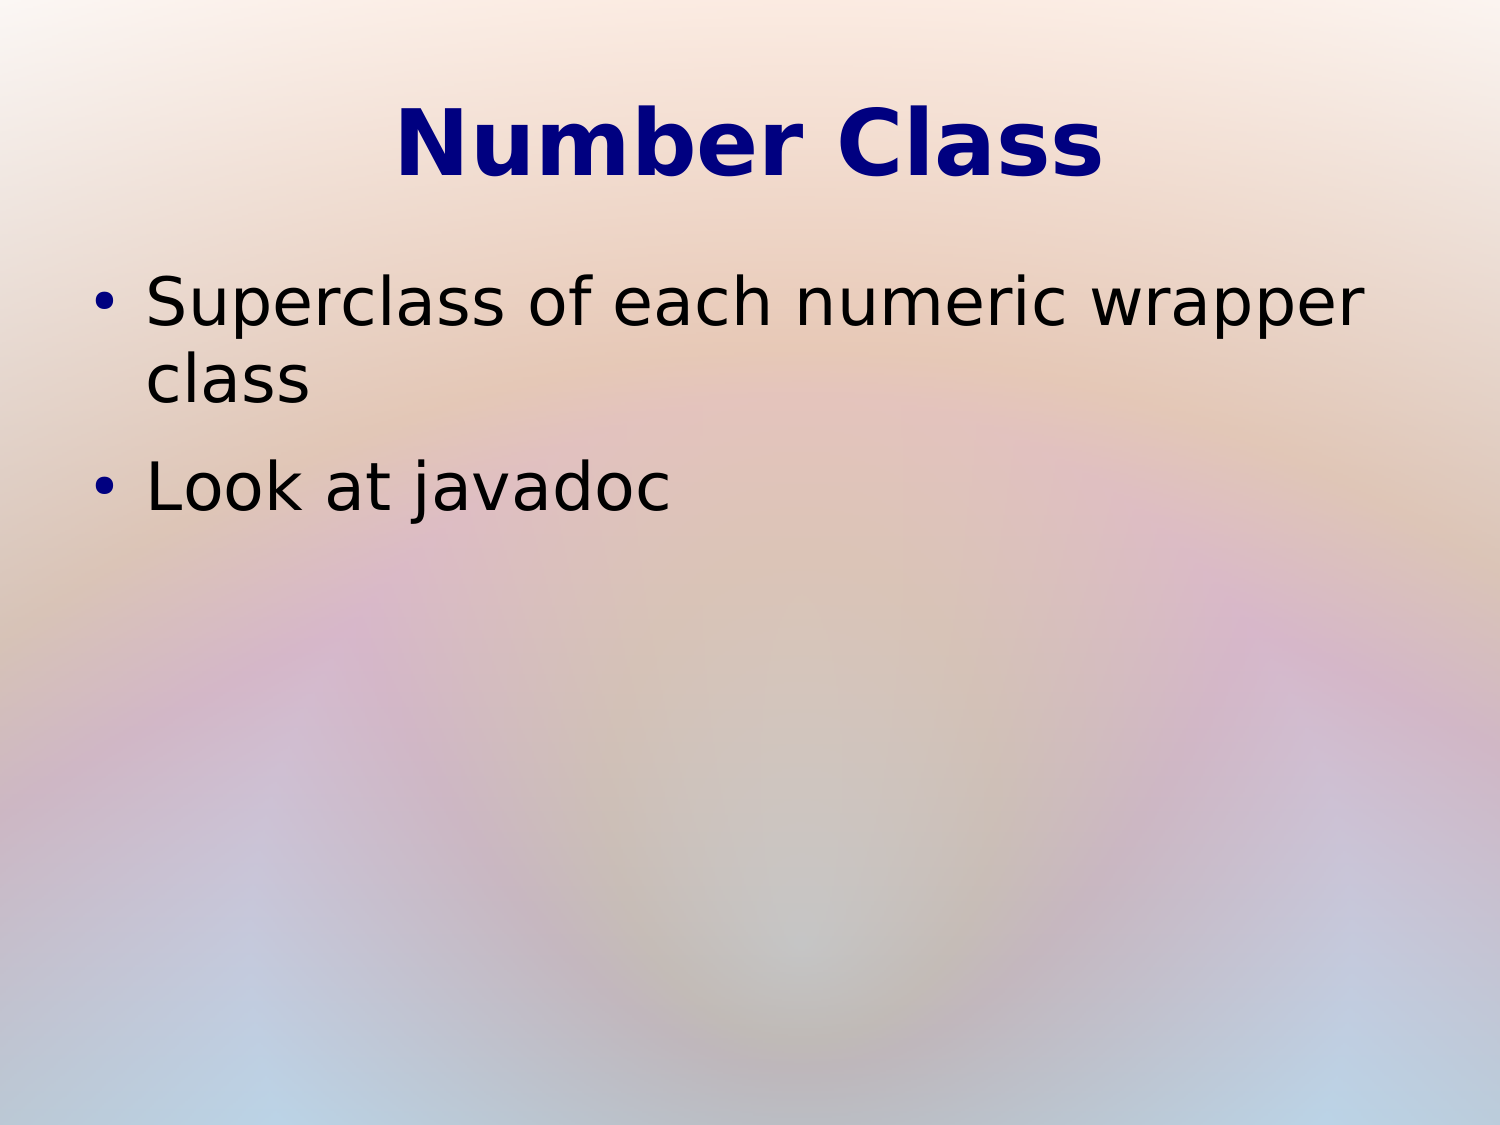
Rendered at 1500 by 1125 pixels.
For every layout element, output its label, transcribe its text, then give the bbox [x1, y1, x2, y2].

list Superclass of each numeric wrapper class Look at javadoc [75, 263, 1425, 923]
title Number Class [75, 57, 1425, 231]
picture [0, 0, 1500, 1125]
